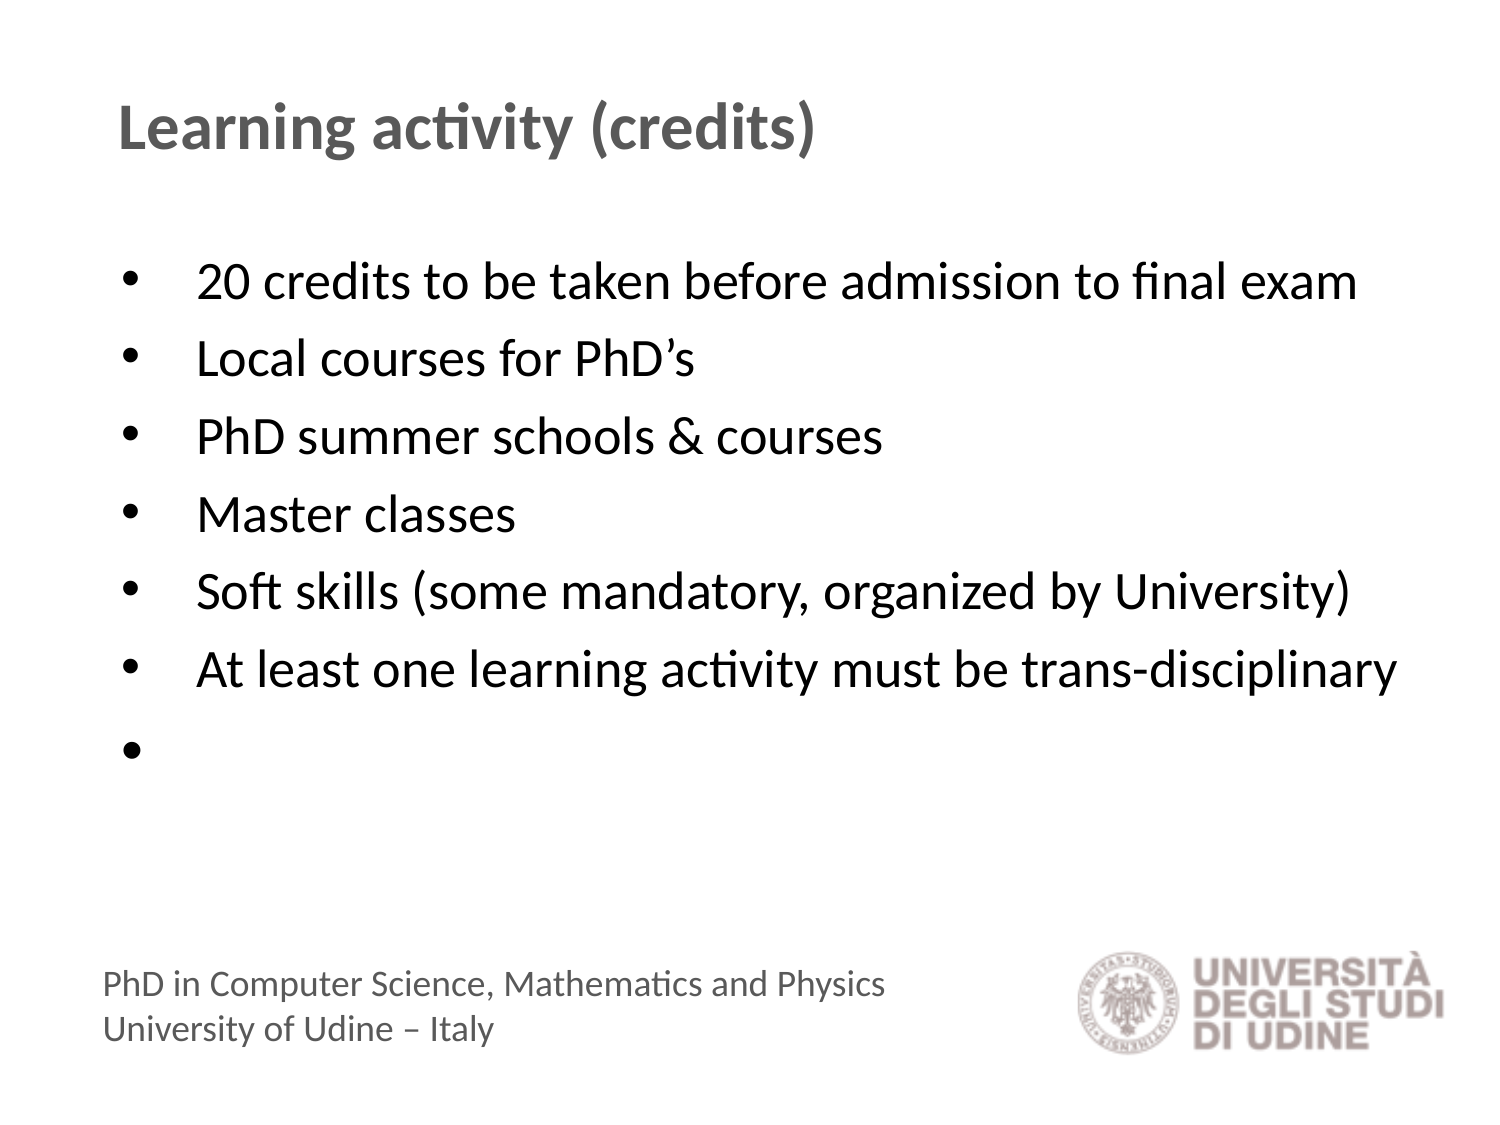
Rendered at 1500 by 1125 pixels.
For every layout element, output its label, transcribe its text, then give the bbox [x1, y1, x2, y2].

text_box Learning activity (credits) [103, 75, 1379, 188]
title PhD in Computer Science, Mathematics and Physics University of Udine – Italy [87, 928, 938, 1079]
subtitle 20 credits to be taken before admission to final exam Local courses for PhD’s PhD summer schools & courses Master classes Soft skills (some mandatory, organized by University) At least one learning activity must be trans-disciplinary [106, 237, 1426, 838]
picture [1076, 950, 1447, 1058]
